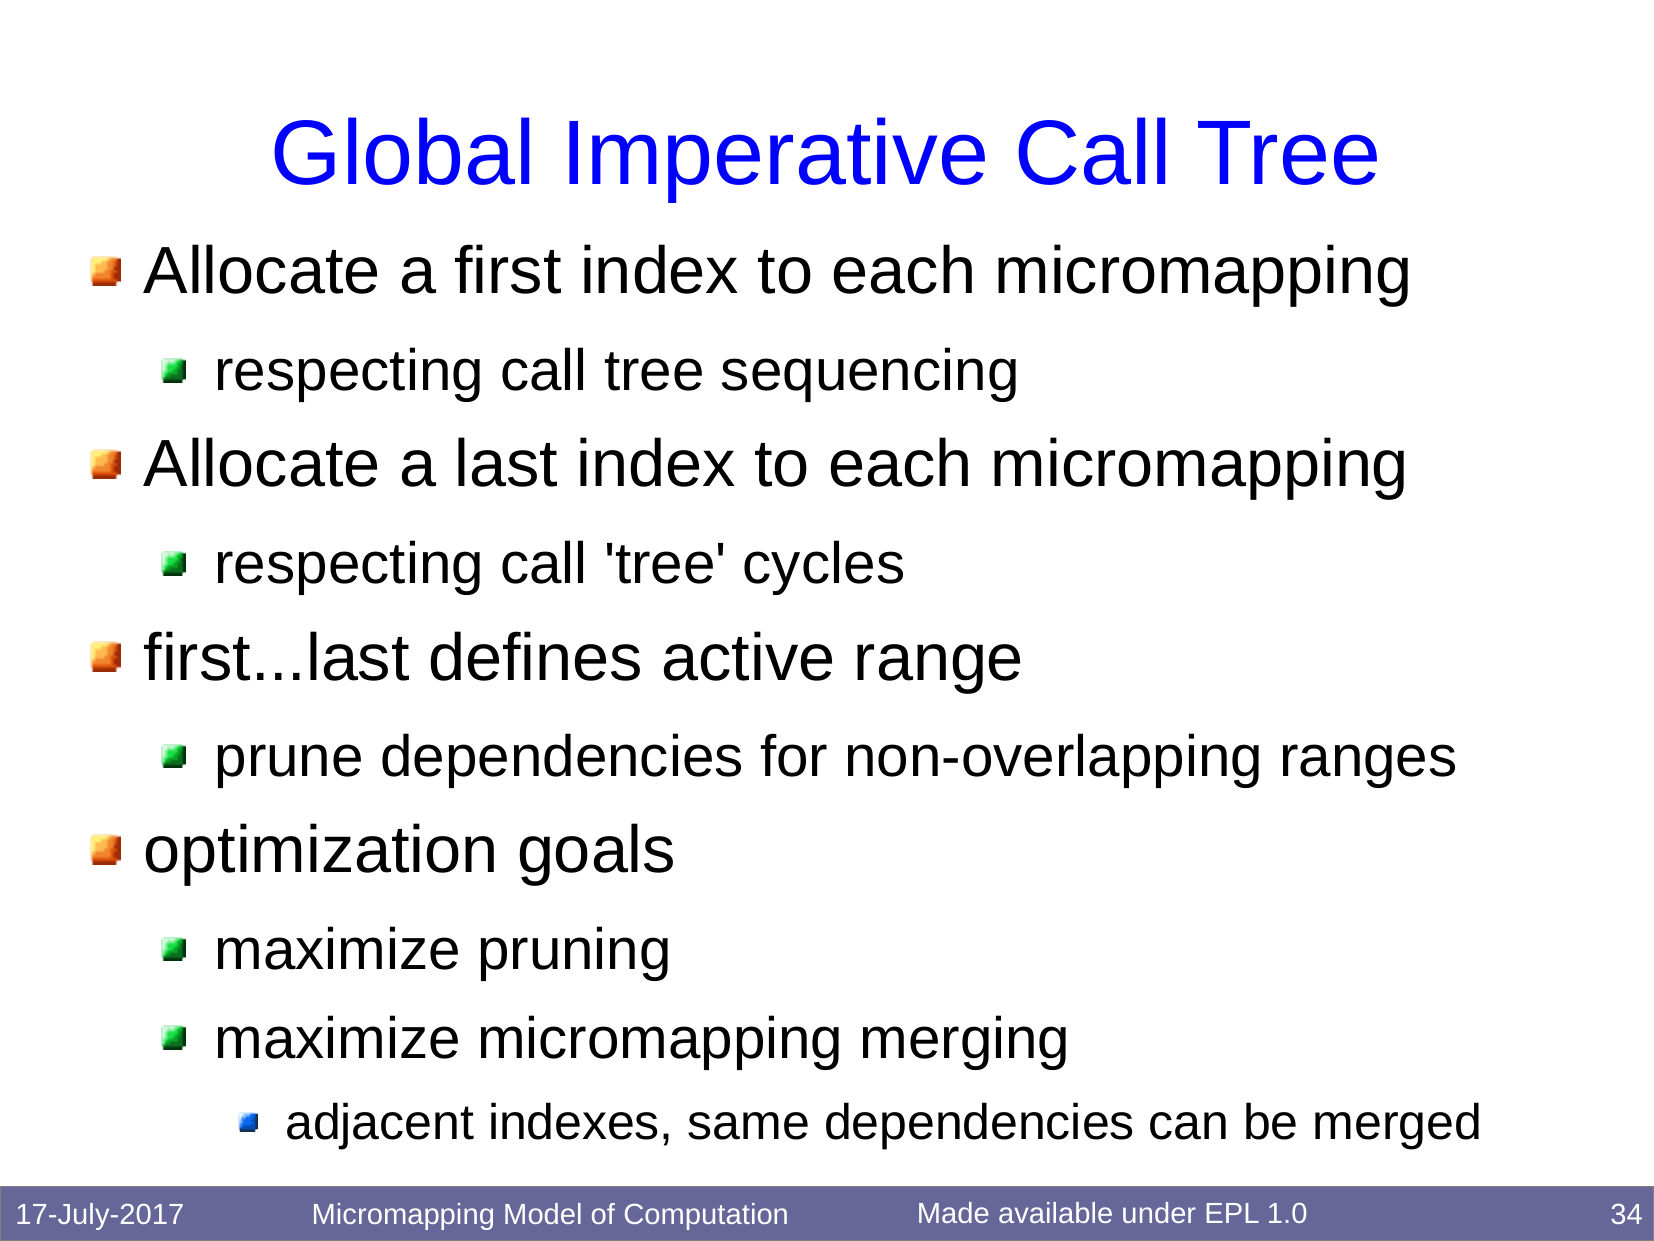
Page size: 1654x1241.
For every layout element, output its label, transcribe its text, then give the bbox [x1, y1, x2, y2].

list Allocate a first index to each micromapping respecting call tree sequencing Allocate a last index to each micromapping respecting call 'tree' cycles first...last defines active range prune dependencies for non-overlapping ranges optimization goals maximize pruning maximize micromapping merging adjacent indexes, same dependencies can be merged [72, 233, 1562, 1149]
title Global Imperative Call Tree [82, 49, 1571, 257]
